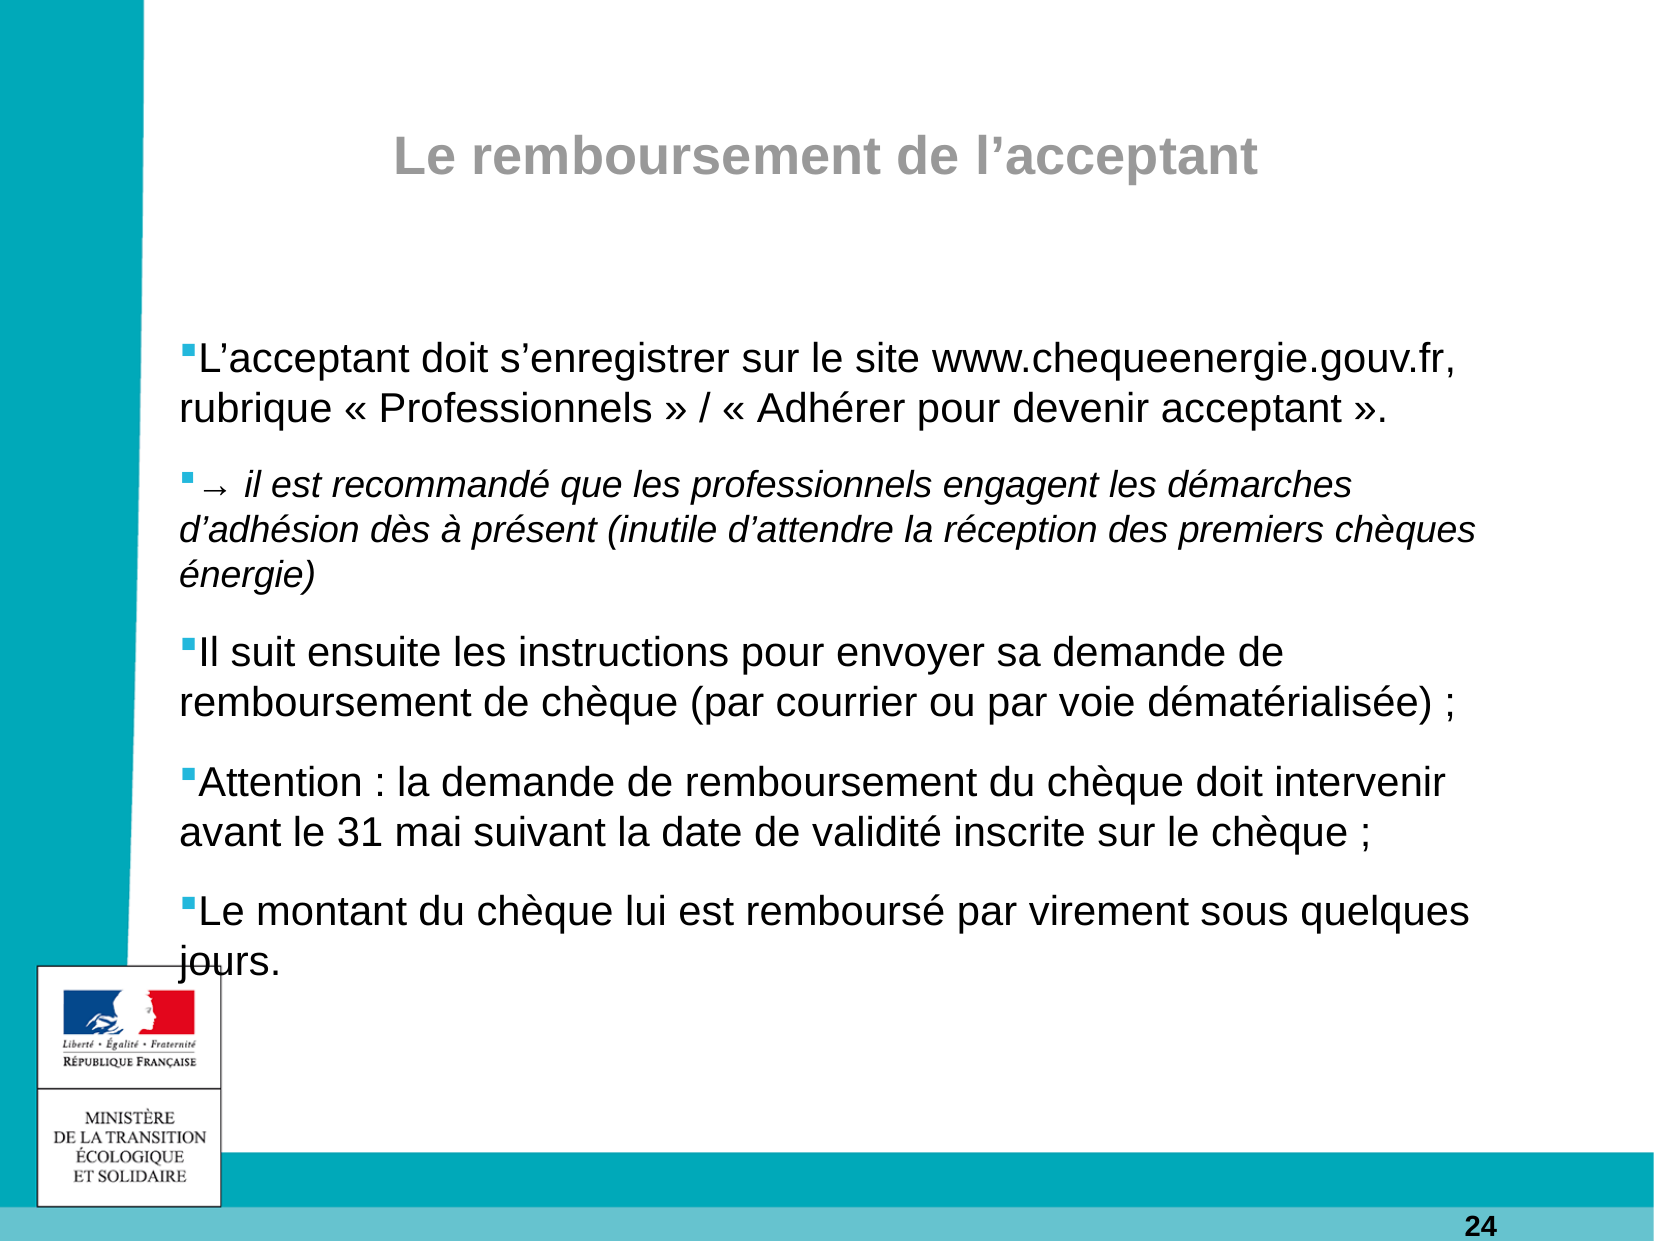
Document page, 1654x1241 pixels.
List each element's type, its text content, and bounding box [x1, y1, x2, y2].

title Le remboursement de l’acceptant [82, 49, 1571, 257]
list L’acceptant doit s’enregistrer sur le site www.chequeenergie.gouv.fr, rubrique « Professionnels » / « Adhérer pour devenir acceptant ». → il est recommandé que les professionnels engagent les démarches d’adhésion dès à présent (inutile d’attendre la réception des premiers chèques énergie) Il suit ensuite les instructions pour envoyer sa demande de remboursement de chèque (par courrier ou par voie dématérialisée) ; Attention : la demande de remboursement du chèque doit intervenir avant le 31 mai suivant la date de validité inscrite sur le chèque ; Le montant du chèque lui est remboursé par virement sous quelques jours. [179, 330, 1509, 1010]
text_box [1464, 1207, 1629, 1241]
